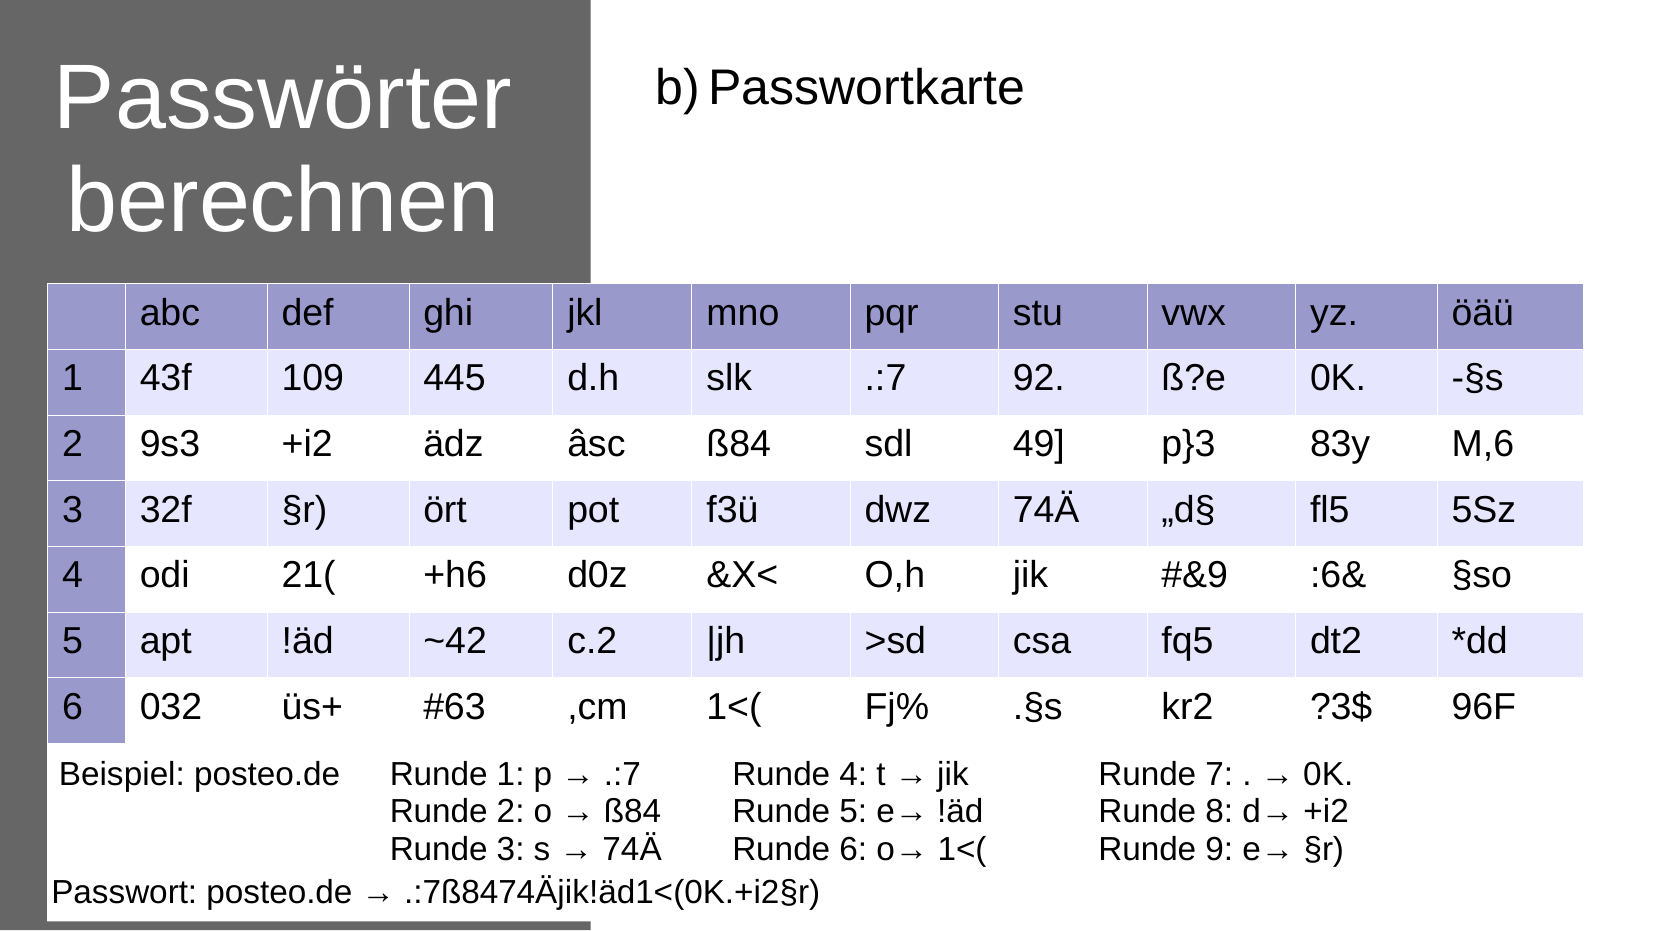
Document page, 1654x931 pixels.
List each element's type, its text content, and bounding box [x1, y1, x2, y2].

table_cell ~42 [410, 613, 552, 677]
table_cell 43f [126, 350, 267, 415]
table_cell jik [999, 547, 1147, 612]
table_cell :6& [1296, 547, 1437, 612]
table_cell >sd [851, 613, 998, 677]
table_cell &X< [692, 547, 850, 612]
table_cell 92. [999, 350, 1147, 415]
table_header ghi [410, 284, 552, 349]
table_cell ädz [410, 416, 552, 480]
table_cell 4 [48, 547, 125, 612]
table_cell dwz [851, 481, 998, 546]
table_cell .§s [999, 678, 1147, 743]
table_cell ?3$ [1296, 678, 1437, 743]
table_cell âsc [553, 416, 691, 480]
table_cell 32f [126, 481, 267, 546]
table_header stu [999, 284, 1147, 349]
table_cell 74Ä [999, 481, 1147, 546]
table_cell 3 [48, 481, 125, 546]
table_cell c.2 [553, 613, 691, 677]
table_cell 0K. [1296, 350, 1437, 415]
table_cell 21( [268, 547, 409, 612]
table_cell .:7 [851, 350, 998, 415]
table_cell #63 [410, 678, 552, 743]
table_cell 445 [410, 350, 552, 415]
table_cell fq5 [1148, 613, 1295, 677]
table_cell dt2 [1296, 613, 1437, 677]
table_cell odi [126, 547, 267, 612]
table_cell kr2 [1148, 678, 1295, 743]
list Passwort: posteo.de → .:7ß8474Äjik!äd1<(0K.+i2§r) [51, 874, 981, 913]
table_header pqr [851, 284, 998, 349]
table_cell #&9 [1148, 547, 1295, 612]
table_cell p}3 [1148, 416, 1295, 480]
table_cell §so [1438, 547, 1583, 612]
table_cell ß84 [692, 416, 850, 480]
table_cell §r) [268, 481, 409, 546]
table_cell Fj% [851, 678, 998, 743]
table_cell +i2 [268, 416, 409, 480]
table_cell 1 [48, 350, 125, 415]
table_header [48, 284, 125, 349]
table_cell 5Sz [1438, 481, 1583, 546]
table_cell pot [553, 481, 691, 546]
text_box [47, 744, 1583, 922]
title Passwörter berechnen [47, 45, 520, 284]
table_header öäü [1438, 284, 1583, 349]
table_cell apt [126, 613, 267, 677]
table_cell slk [692, 350, 850, 415]
table_cell *dd [1438, 613, 1583, 677]
table_cell üs+ [268, 678, 409, 743]
table_cell 96F [1438, 678, 1583, 743]
table_cell -§s [1438, 350, 1583, 415]
table_cell ,cm [553, 678, 691, 743]
list Runde 4: t → jik Runde 5: e→ !äd Runde 6: o→ 1<( [732, 755, 1040, 875]
table_header yz. [1296, 284, 1437, 349]
table_cell 83y [1296, 416, 1437, 480]
table_cell 6 [48, 678, 125, 743]
table_cell fl5 [1296, 481, 1437, 546]
table_header vwx [1148, 284, 1295, 349]
table_cell 2 [48, 416, 125, 480]
table_cell ört [410, 481, 552, 546]
table_header mno [692, 284, 850, 349]
table_cell 9s3 [126, 416, 267, 480]
table_cell csa [999, 613, 1147, 677]
table_cell „d§ [1148, 481, 1295, 546]
table_cell 109 [268, 350, 409, 415]
table_cell 49] [999, 416, 1147, 480]
table_cell O,h [851, 547, 998, 612]
table_cell M,6 [1438, 416, 1583, 480]
table_cell 1<( [692, 678, 850, 743]
table_cell f3ü [692, 481, 850, 546]
table_cell d0z [553, 547, 691, 612]
table_header def [268, 284, 409, 349]
table_cell 032 [126, 678, 267, 743]
table_cell +h6 [410, 547, 552, 612]
table_cell sdl [851, 416, 998, 480]
list Passwortkarte [637, 59, 1630, 886]
table_header abc [126, 284, 267, 349]
list Runde 7: . → 0K. Runde 8: d→ +i2 Runde 9: e→ §r) [1098, 755, 1406, 875]
table_cell ß?e [1148, 350, 1295, 415]
table_header jkl [553, 284, 691, 349]
table_cell !äd [268, 613, 409, 677]
table_cell |jh [692, 613, 850, 677]
table_cell 5 [48, 613, 125, 677]
list Runde 1: p → .:7 Runde 2: o → ß84 Runde 3: s → 74Ä [389, 755, 697, 874]
list Beispiel: posteo.de [59, 755, 367, 815]
table_cell d.h [553, 350, 691, 415]
